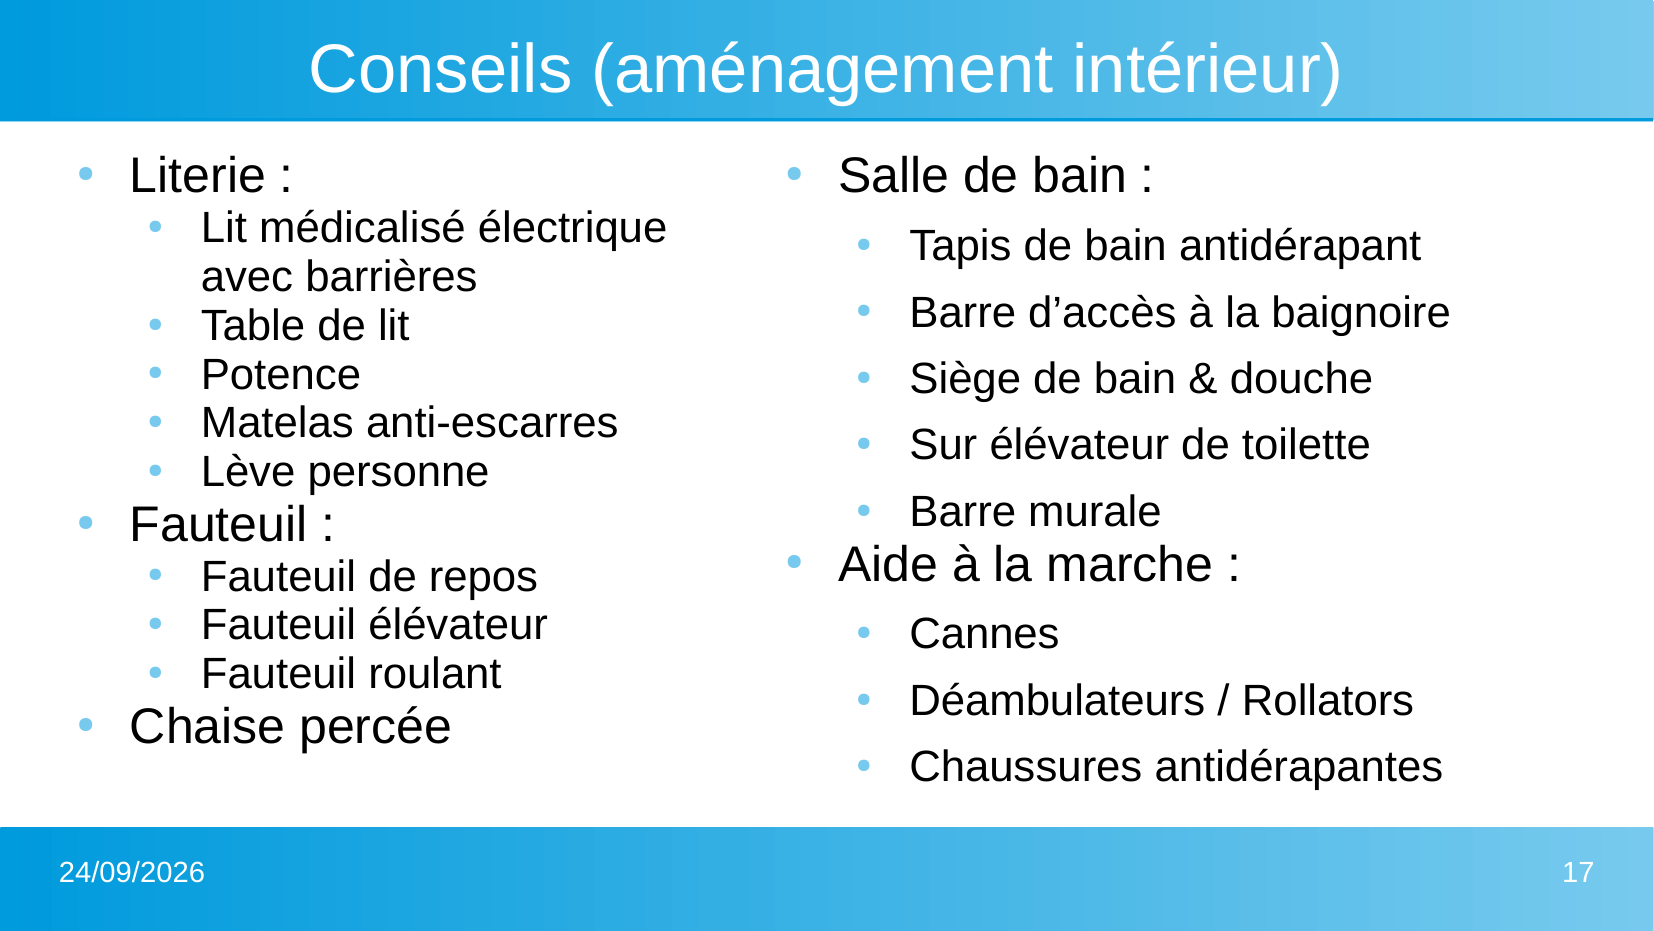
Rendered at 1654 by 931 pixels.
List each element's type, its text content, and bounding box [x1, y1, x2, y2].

list Literie : Lit médicalisé électrique avec barrières Table de lit Potence Matelas anti-escarres Lève personne Fauteuil : Fauteuil de repos Fauteuil élévateur Fauteuil roulant Chaise percée [59, 147, 767, 768]
title Conseils (aménagement intérieur) [59, 29, 1595, 108]
list Salle de bain : Tapis de bain antidérapant Barre d’accès à la baignoire Siège de bain & douche Sur élévateur de toilette Barre murale Aide à la marche : Cannes Déambulateurs / Rollators Chaussures antidérapantes [767, 147, 1477, 768]
